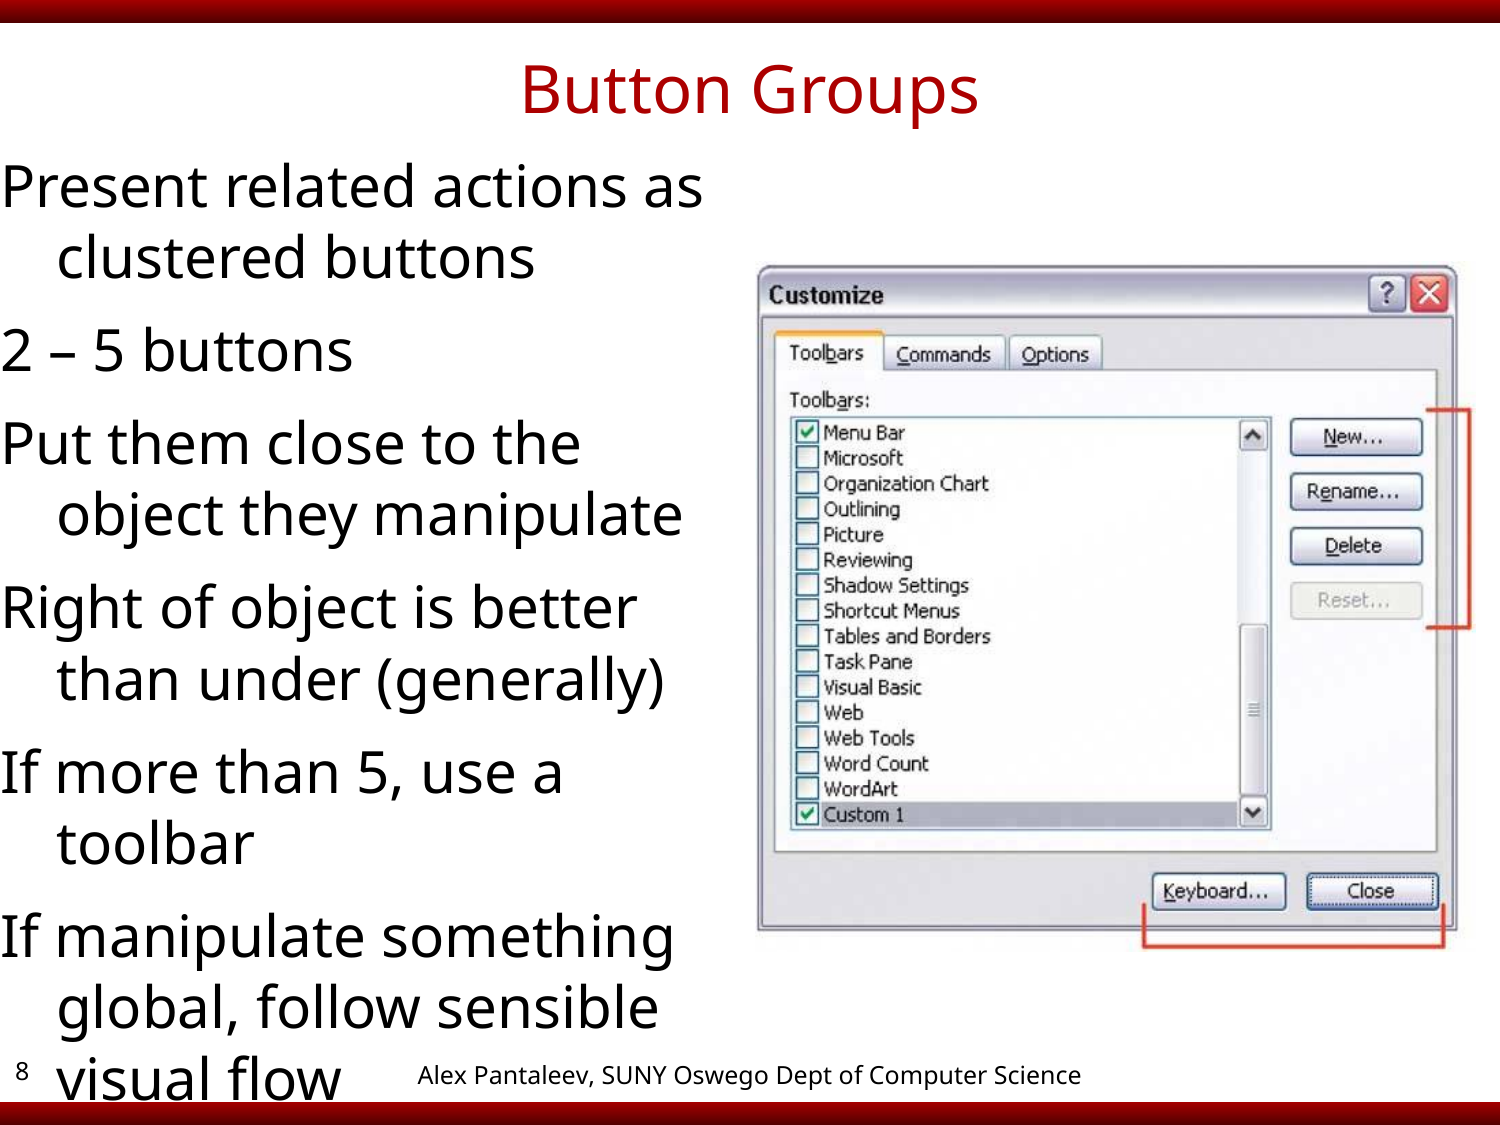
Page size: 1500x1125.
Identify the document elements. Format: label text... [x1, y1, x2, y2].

list Present related actions as clustered buttons 2 – 5 buttons Put them close to the object they manipulate Right of object is better than under (generally) If more than 5, use a toolbar If manipulate something global, follow sensible visual flow [0, 149, 720, 1063]
title Button Groups [0, 24, 1500, 150]
picture [755, 261, 1476, 952]
